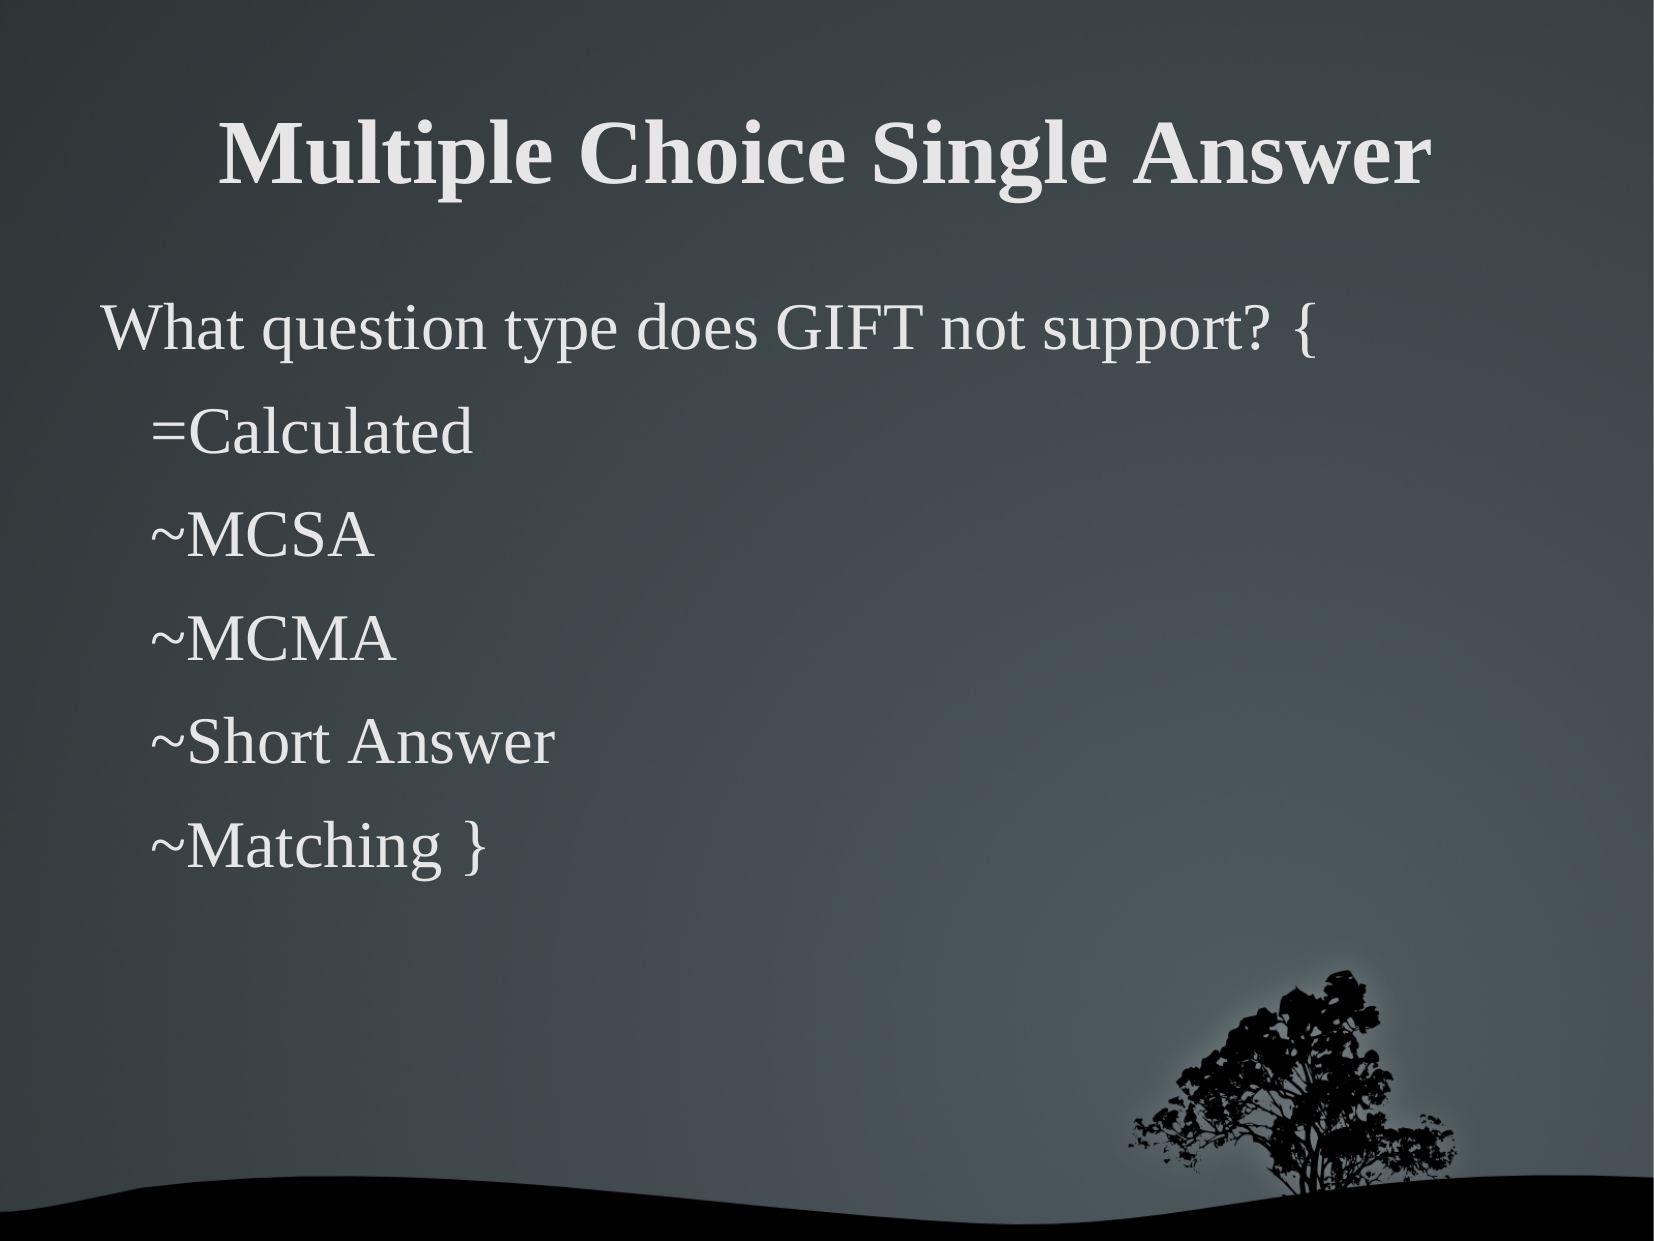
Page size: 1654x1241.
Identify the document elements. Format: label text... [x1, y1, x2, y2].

title Multiple Choice Single Answer [82, 56, 1571, 250]
picture [0, 0, 1654, 1241]
list What question type does GIFT not support? { =Calculated ~MCSA ~MCMA ~Short Answer ~Matching } [82, 290, 1571, 1094]
